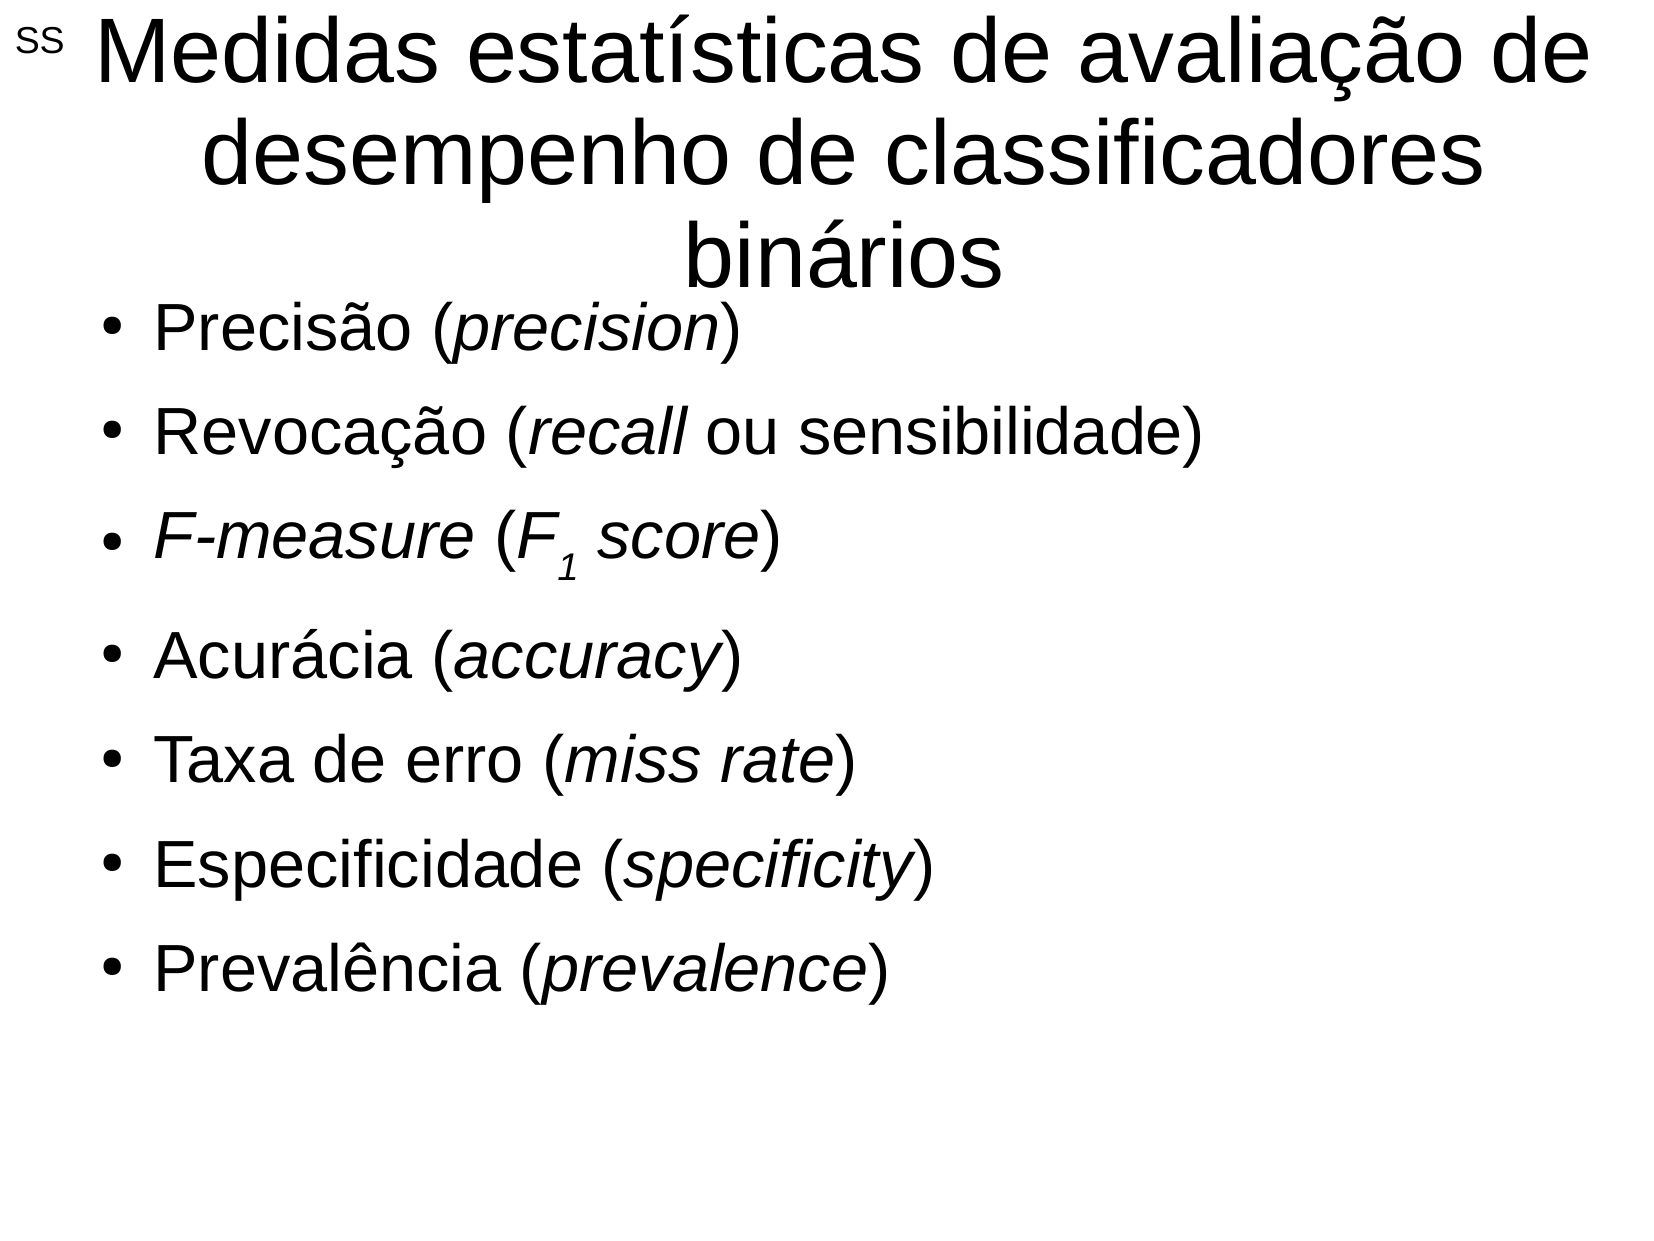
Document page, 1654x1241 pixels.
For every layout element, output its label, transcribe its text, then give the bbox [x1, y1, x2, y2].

list Precisão (precision) Revocação (recall ou sensibilidade) F-measure (F1 score) Acurácia (accuracy) Taxa de erro (miss rate) Especificidade (specificity) Prevalência (prevalence) [82, 290, 1571, 1010]
text_box SS [0, 11, 80, 69]
title Medidas estatísticas de avaliação de desempenho de classificadores binários [11, 0, 1642, 307]
